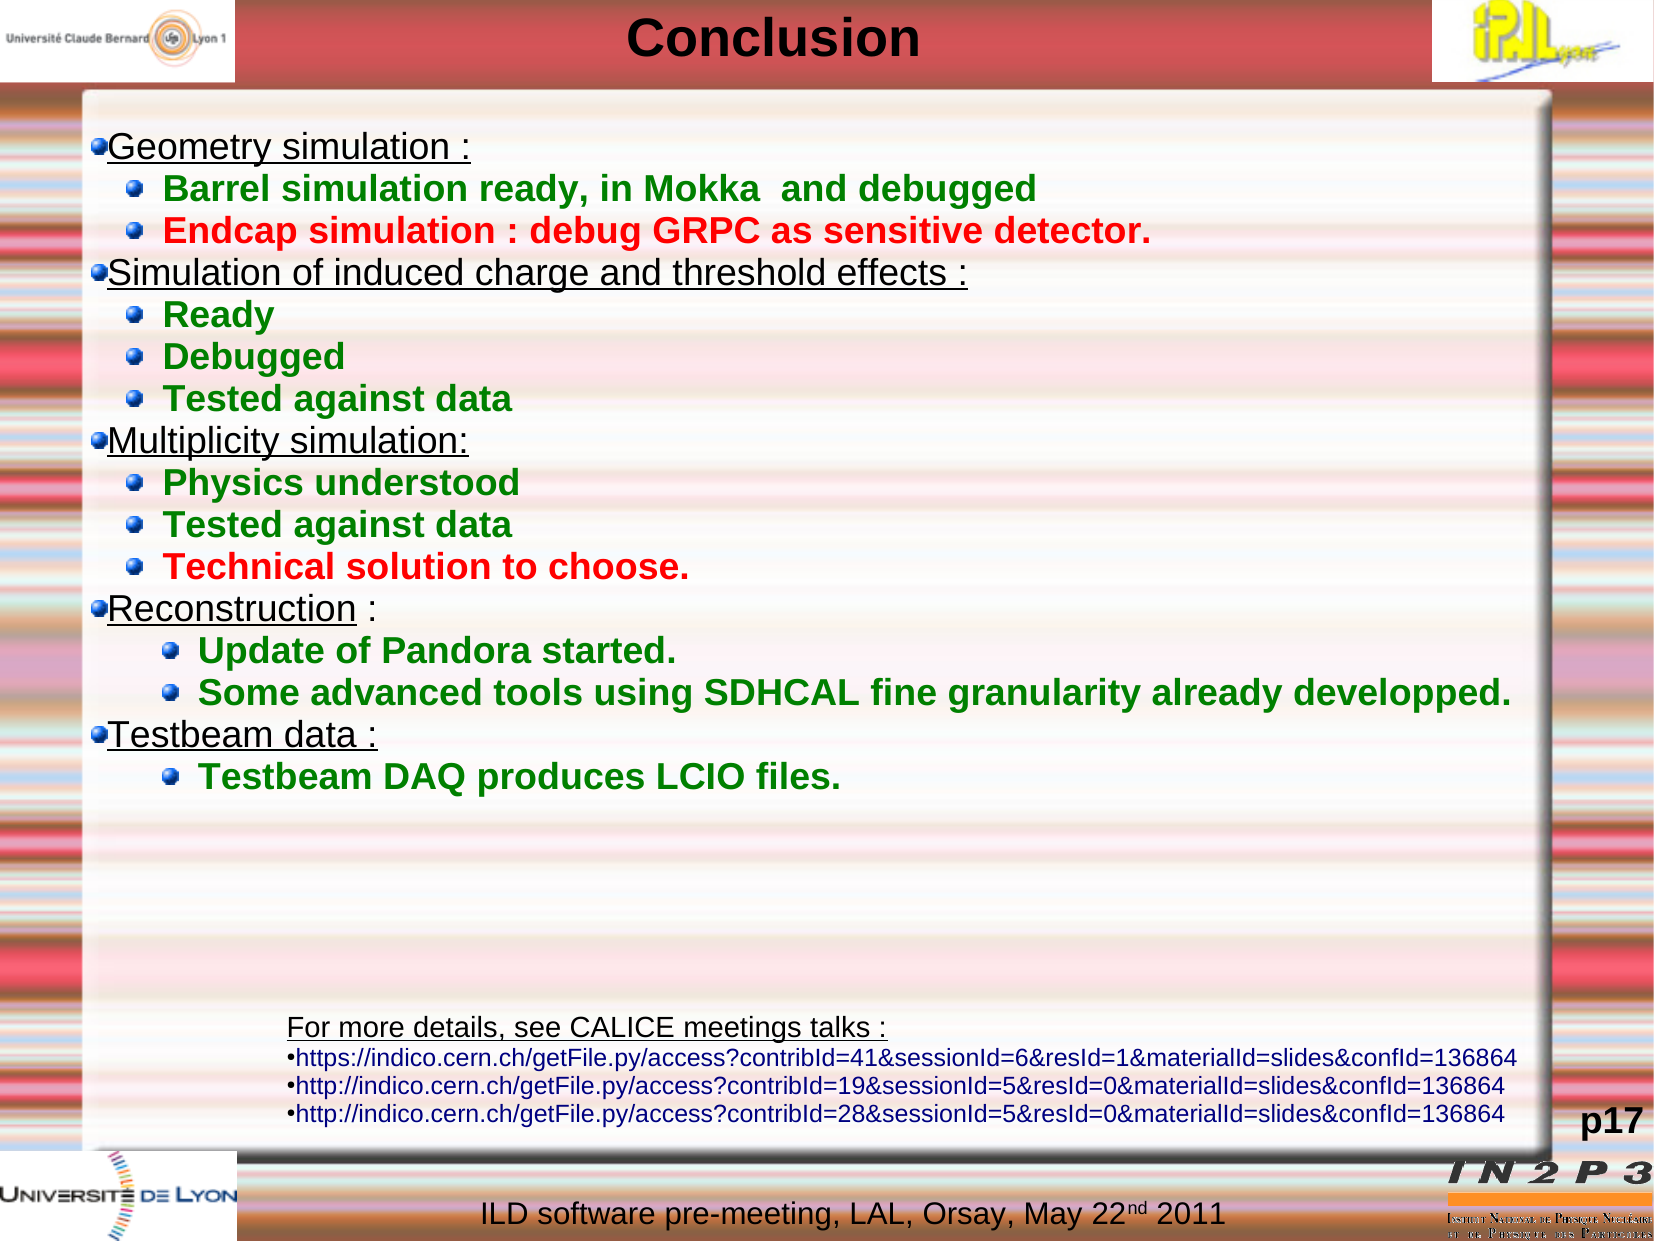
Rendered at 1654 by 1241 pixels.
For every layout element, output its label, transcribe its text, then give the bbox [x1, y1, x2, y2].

text_box Geometry simulation : Barrel simulation ready, in Mokka and debugged Endcap simulation : debug GRPC as sensitive detector. Simulation of induced charge and threshold effects : Ready Debugged Tested against data Multiplicity simulation: Physics understood Tested against data Technical solution to choose. Reconstruction : Update of Pandora started. Some advanced tools using SDHCAL fine granularity already developped. Testbeam data : Testbeam DAQ produces LCIO files. [76, 118, 1583, 819]
text_box For more details, see CALICE meetings talks : https://indico.cern.ch/getFile.py/access?contribId=41&sessionId=6&resId=1&materialId=slides&confId=136864 http://indico.cern.ch/getFile.py/access?contribId=19&sessionId=5&resId=0&materialId=slides&confId=136864 http://indico.cern.ch/getFile.py/access?contribId=28&sessionId=5&resId=0&materialId=slides&confId=136864 [271, 1003, 1536, 1136]
text_box Conclusion [611, 0, 937, 89]
picture [0, 0, 1654, 1241]
